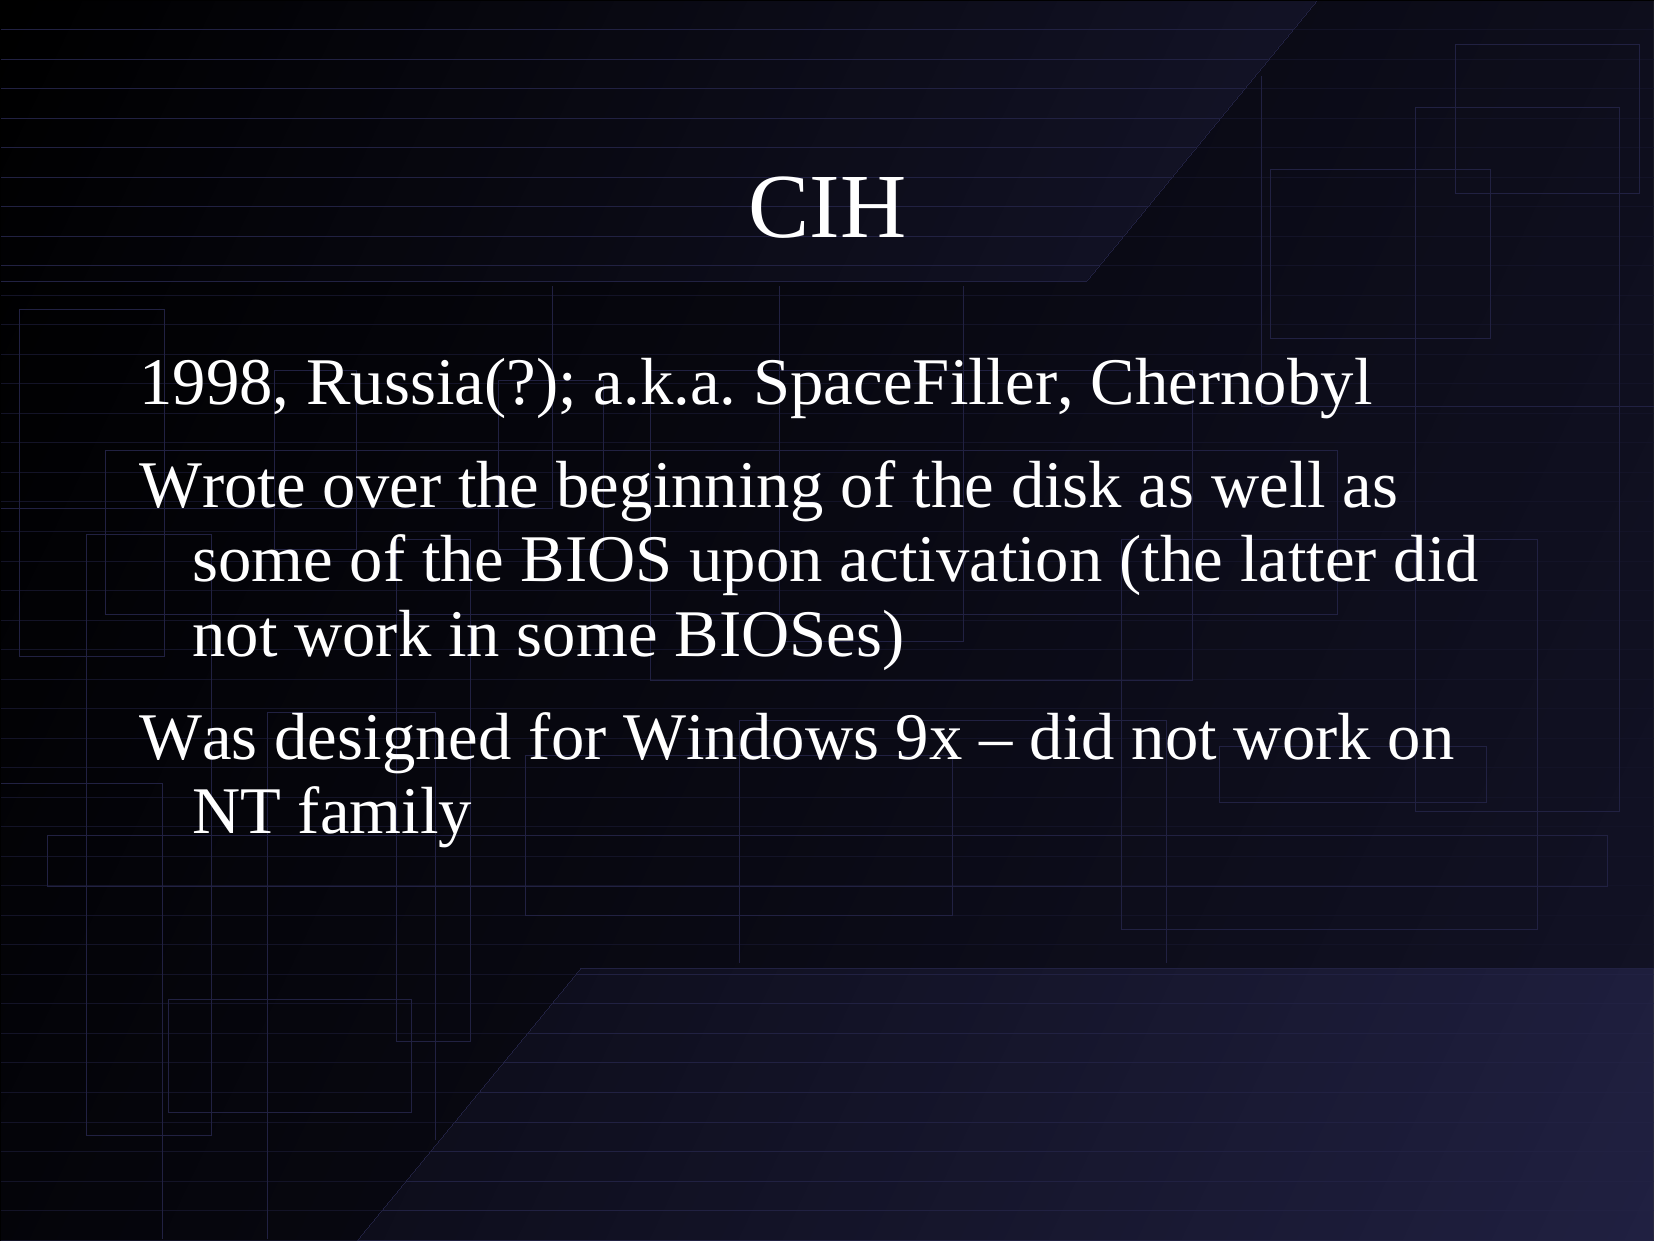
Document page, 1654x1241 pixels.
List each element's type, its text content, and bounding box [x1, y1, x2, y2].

list 1998, Russia(?); a.k.a. SpaceFiller, Chernobyl Wrote over the beginning of the disk as well as some of the BIOS upon activation (the latter did not work in some BIOSes) Was designed for Windows 9x – did not work on NT family [121, 344, 1534, 1127]
title CIH [121, 102, 1534, 311]
